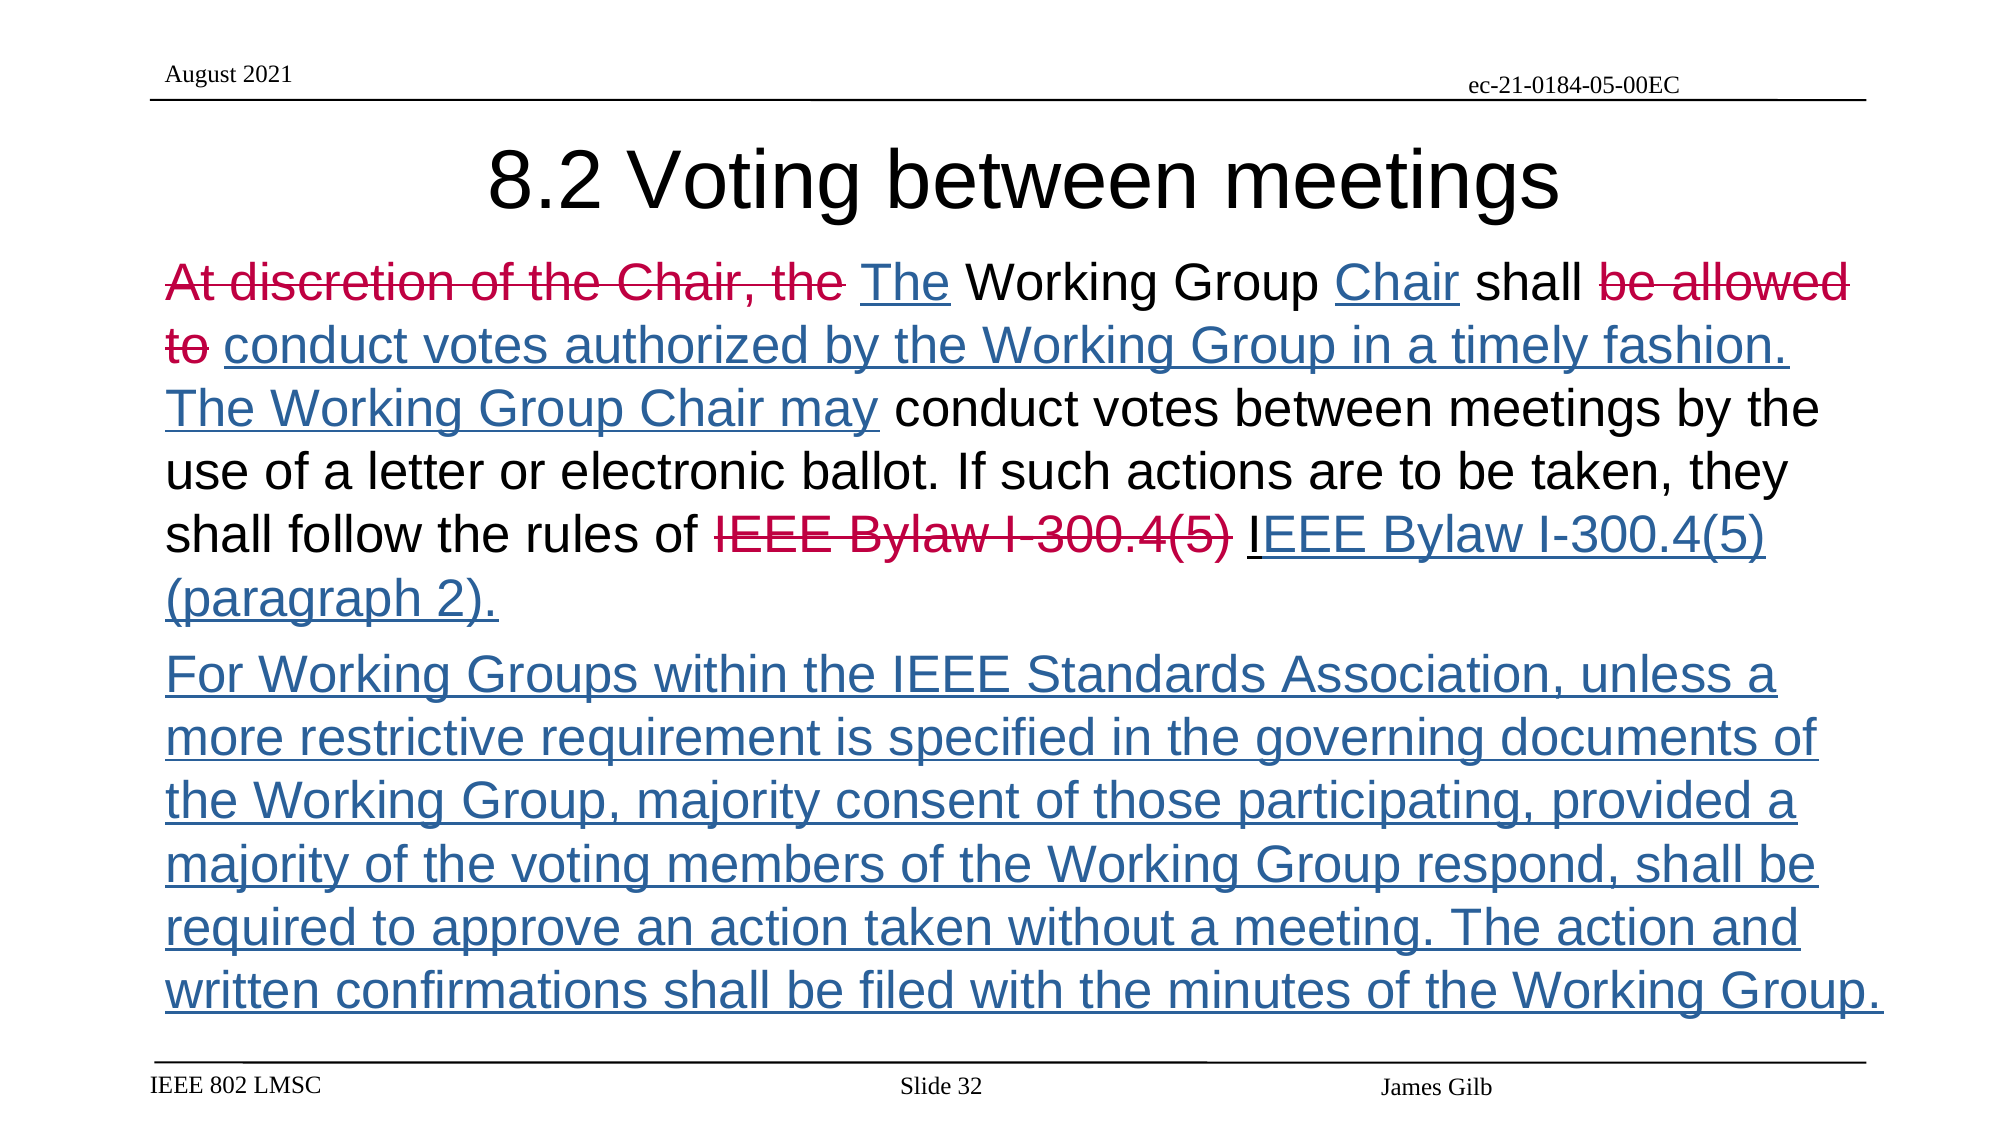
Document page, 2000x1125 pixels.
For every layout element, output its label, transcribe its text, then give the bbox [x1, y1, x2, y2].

list At discretion of the Chair, the The Working Group Chair shall be allowed to conduct votes authorized by the Working Group in a timely fashion. The Working Group Chair may conduct votes between meetings by the use of a letter or electronic ballot. If such actions are to be taken, they shall follow the rules of IEEE Bylaw I-300.4(5) IEEE Bylaw I-300.4(5) (paragraph 2). For Working Groups within the IEEE Standards Association, unless a more restrictive requirement is specified in the governing documents of the Working Group, majority consent of those participating, provided a majority of the voting members of the Working Group respond, shall be required to approve an action taken without a meeting. The action and written confirmations shall be filed with the minutes of the Working Group. [150, 239, 1900, 1051]
title 8.2 Voting between meetings [149, 112, 1900, 238]
text_box Slide [799, 1069, 1083, 1108]
